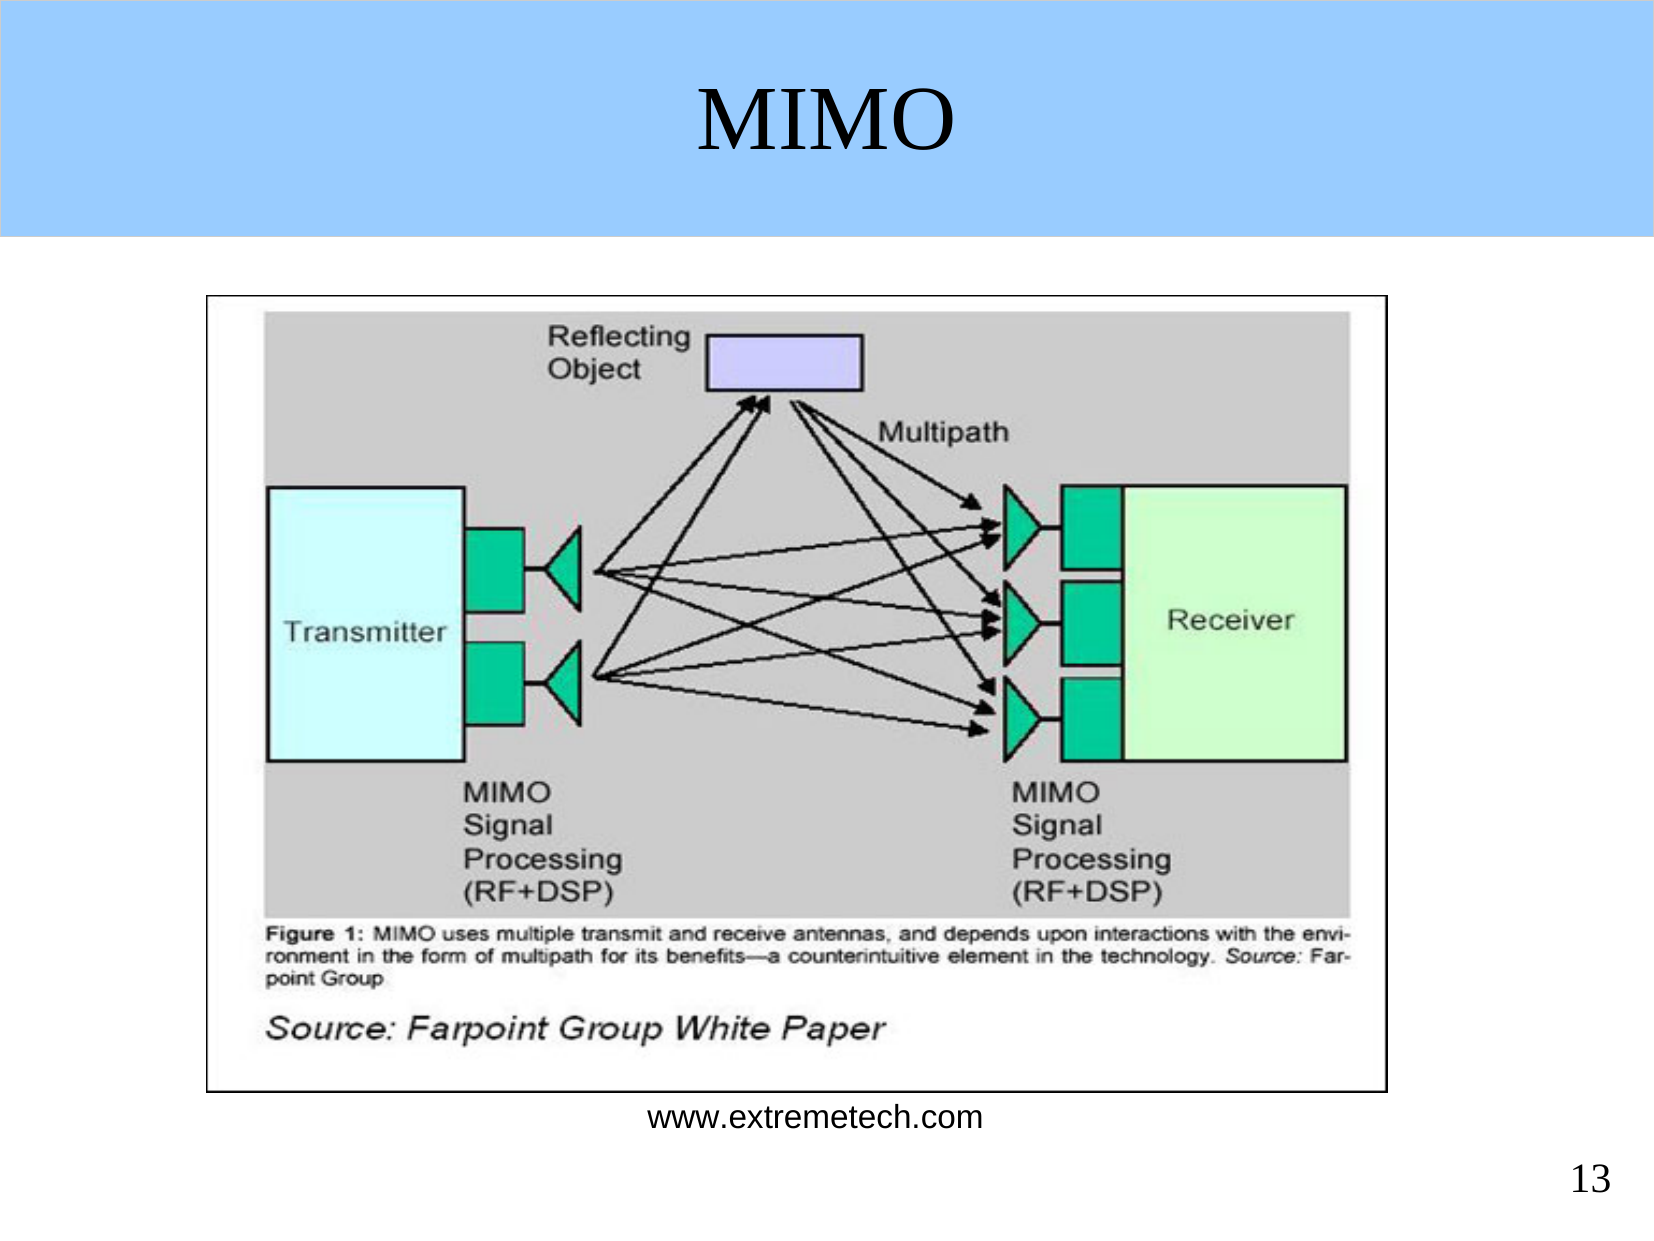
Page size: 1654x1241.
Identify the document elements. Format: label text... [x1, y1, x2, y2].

picture [206, 295, 1388, 1093]
title MIMO [0, 0, 1654, 237]
text_box www.extremetech.com [647, 1098, 925, 1141]
